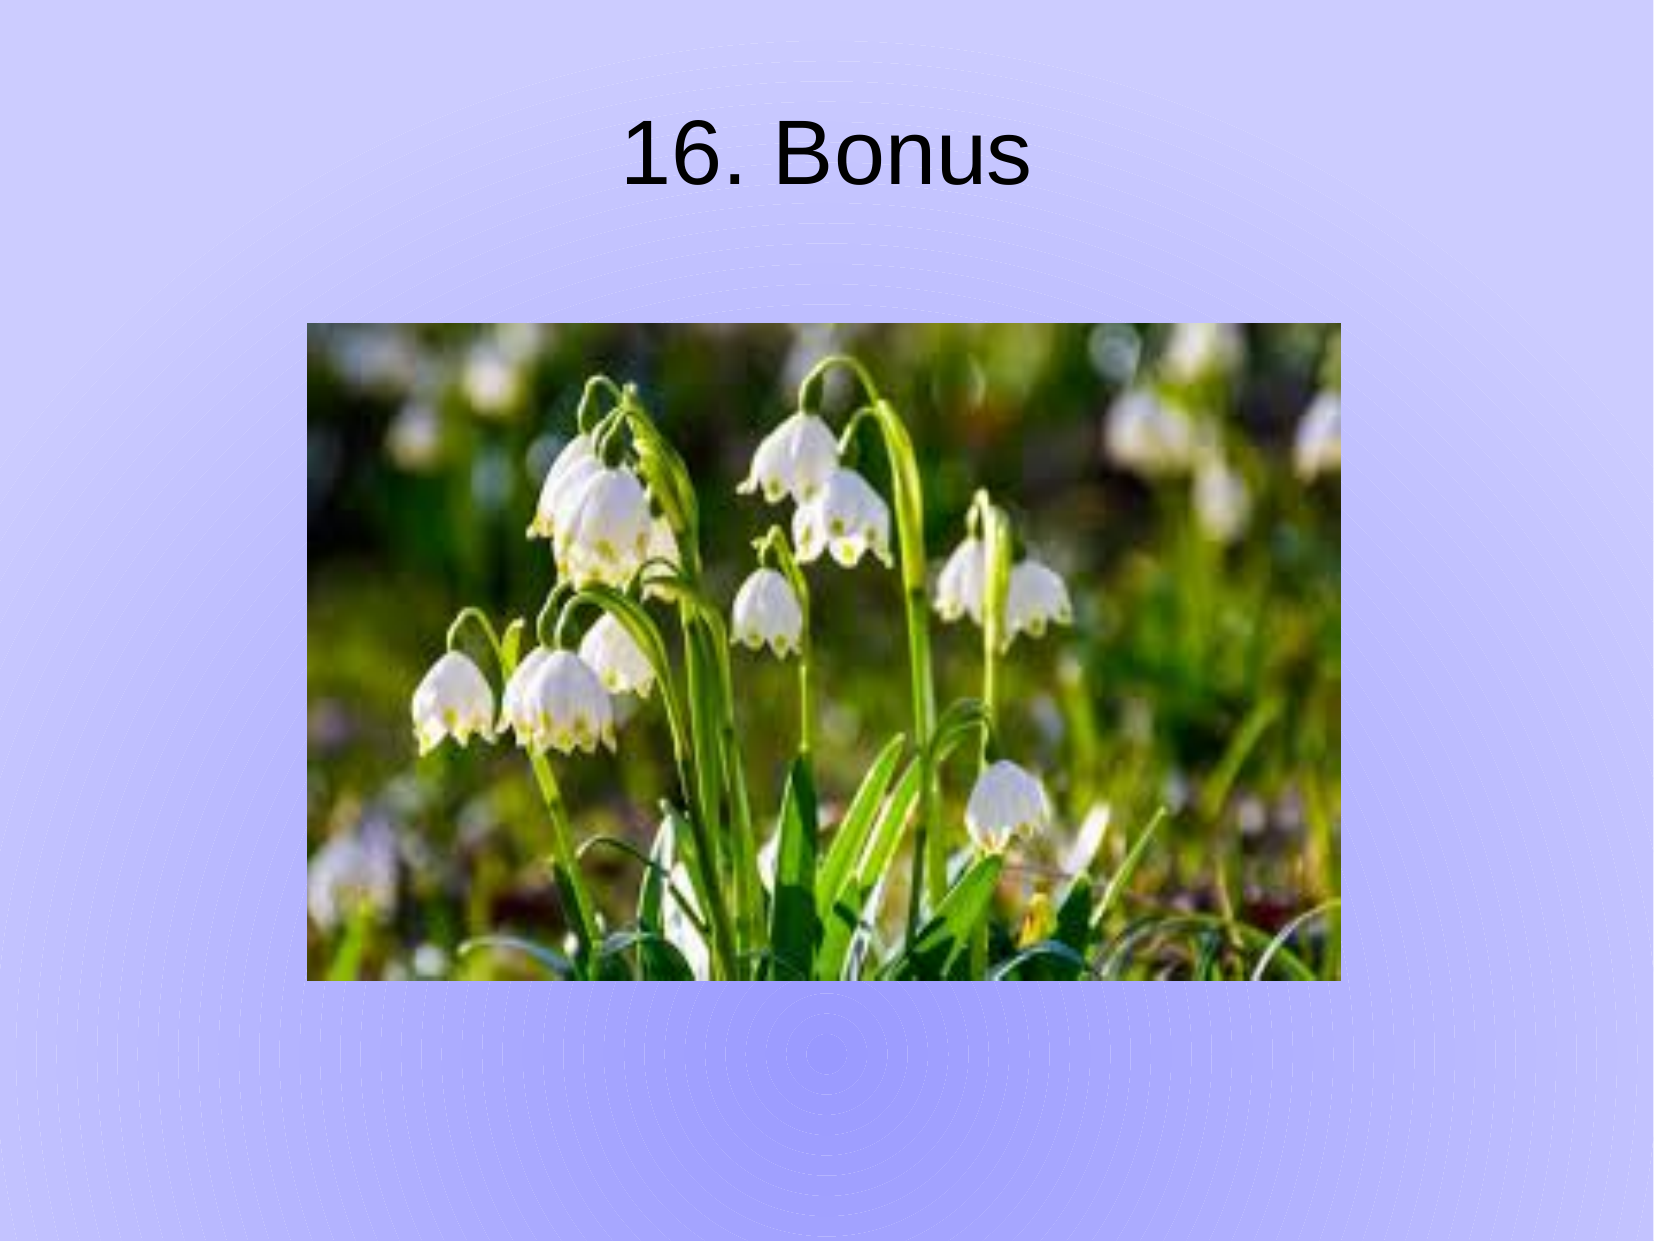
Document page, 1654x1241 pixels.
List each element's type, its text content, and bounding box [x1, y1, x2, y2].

title 16. Bonus [82, 49, 1571, 257]
picture [307, 323, 1341, 981]
